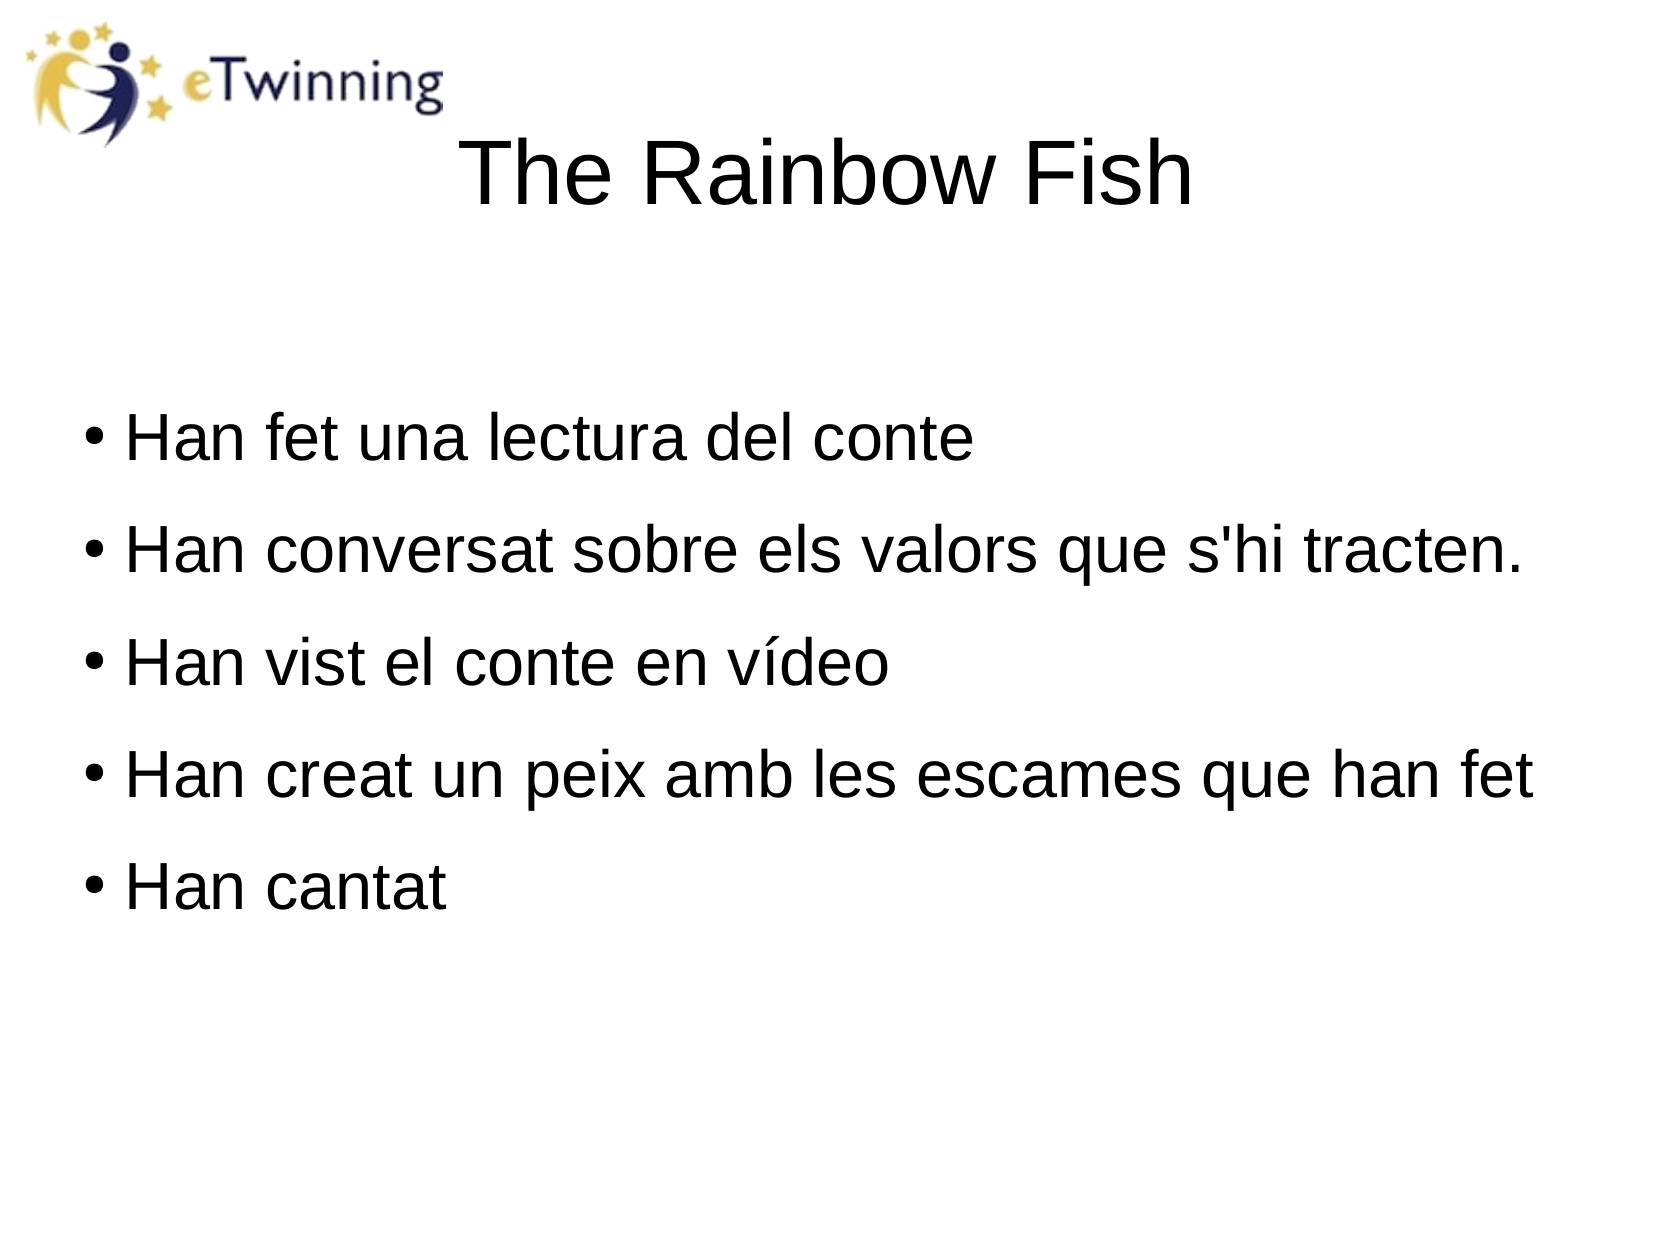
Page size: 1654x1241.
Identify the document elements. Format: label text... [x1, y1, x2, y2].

picture [26, 20, 443, 148]
subtitle Han fet una lectura del conte Han conversat sobre els valors que s'hi tracten. Han vist el conte en vídeo Han creat un peix amb les escames que han fet Han cantat [82, 290, 1571, 1109]
title The Rainbow Fish [82, 88, 1571, 257]
